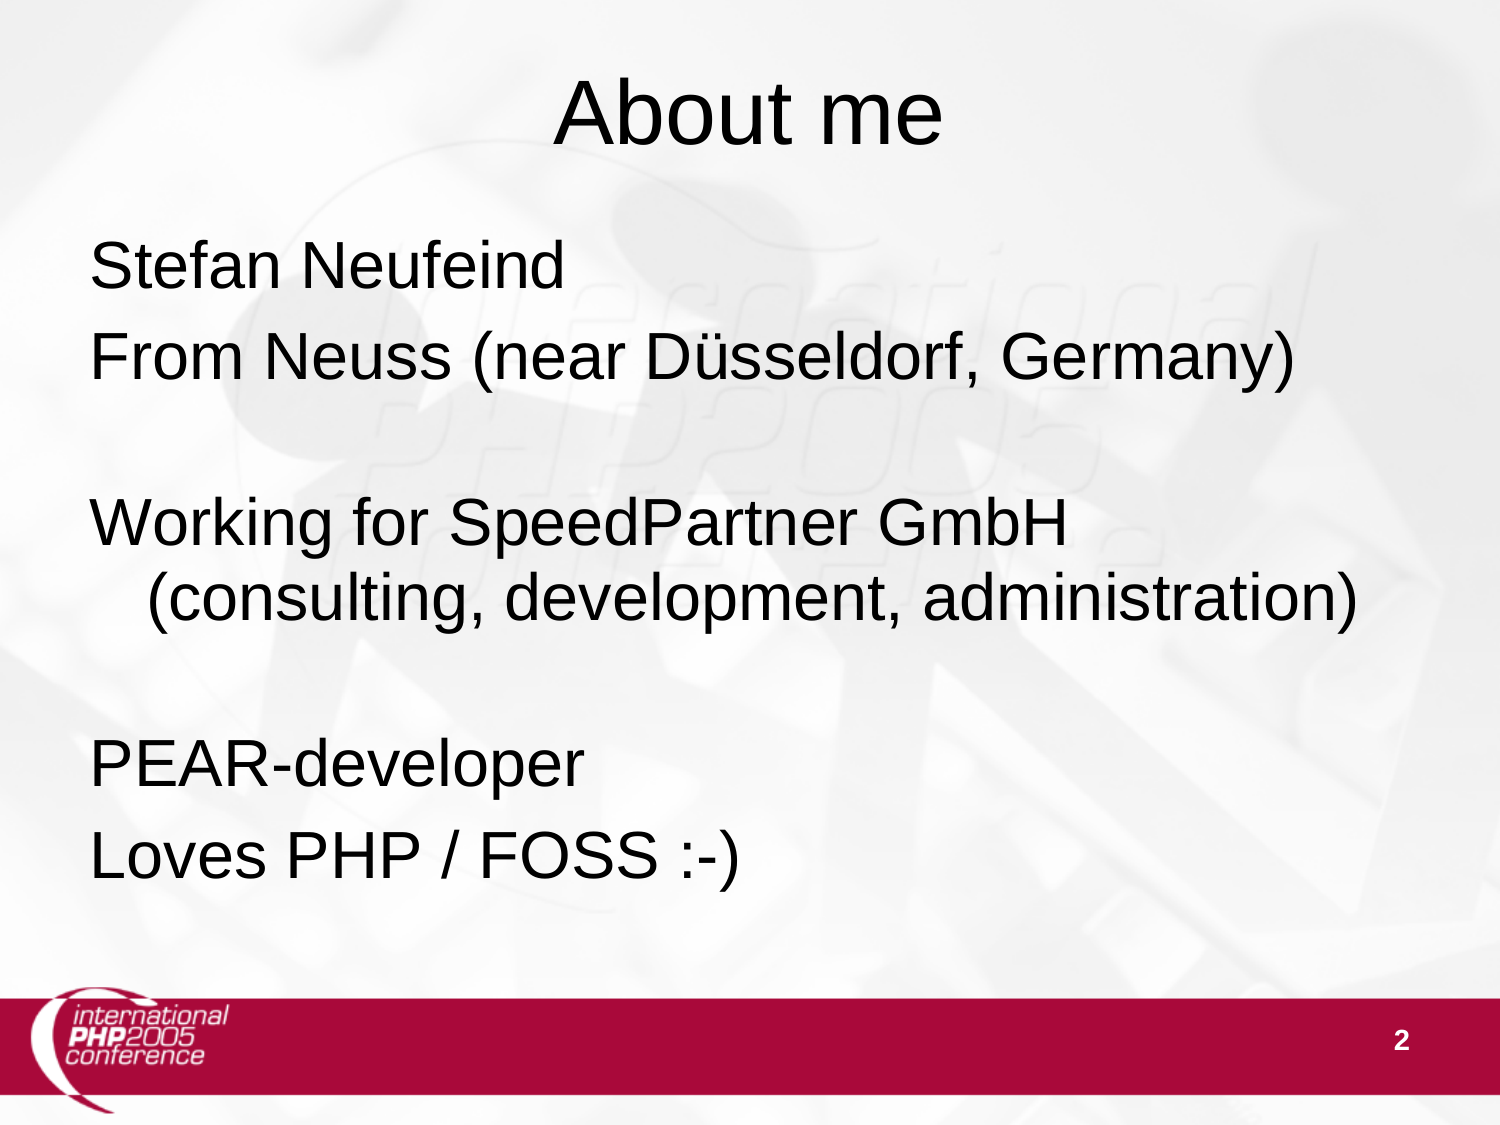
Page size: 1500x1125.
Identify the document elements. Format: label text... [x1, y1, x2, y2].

picture [0, 0, 1500, 1125]
title About me [75, 18, 1426, 207]
list Stefan Neufeind From Neuss (near Düsseldorf, Germany) Working for SpeedPartner GmbH (consulting, development, administration) PEAR-developer Loves PHP / FOSS :-) [75, 220, 1426, 977]
